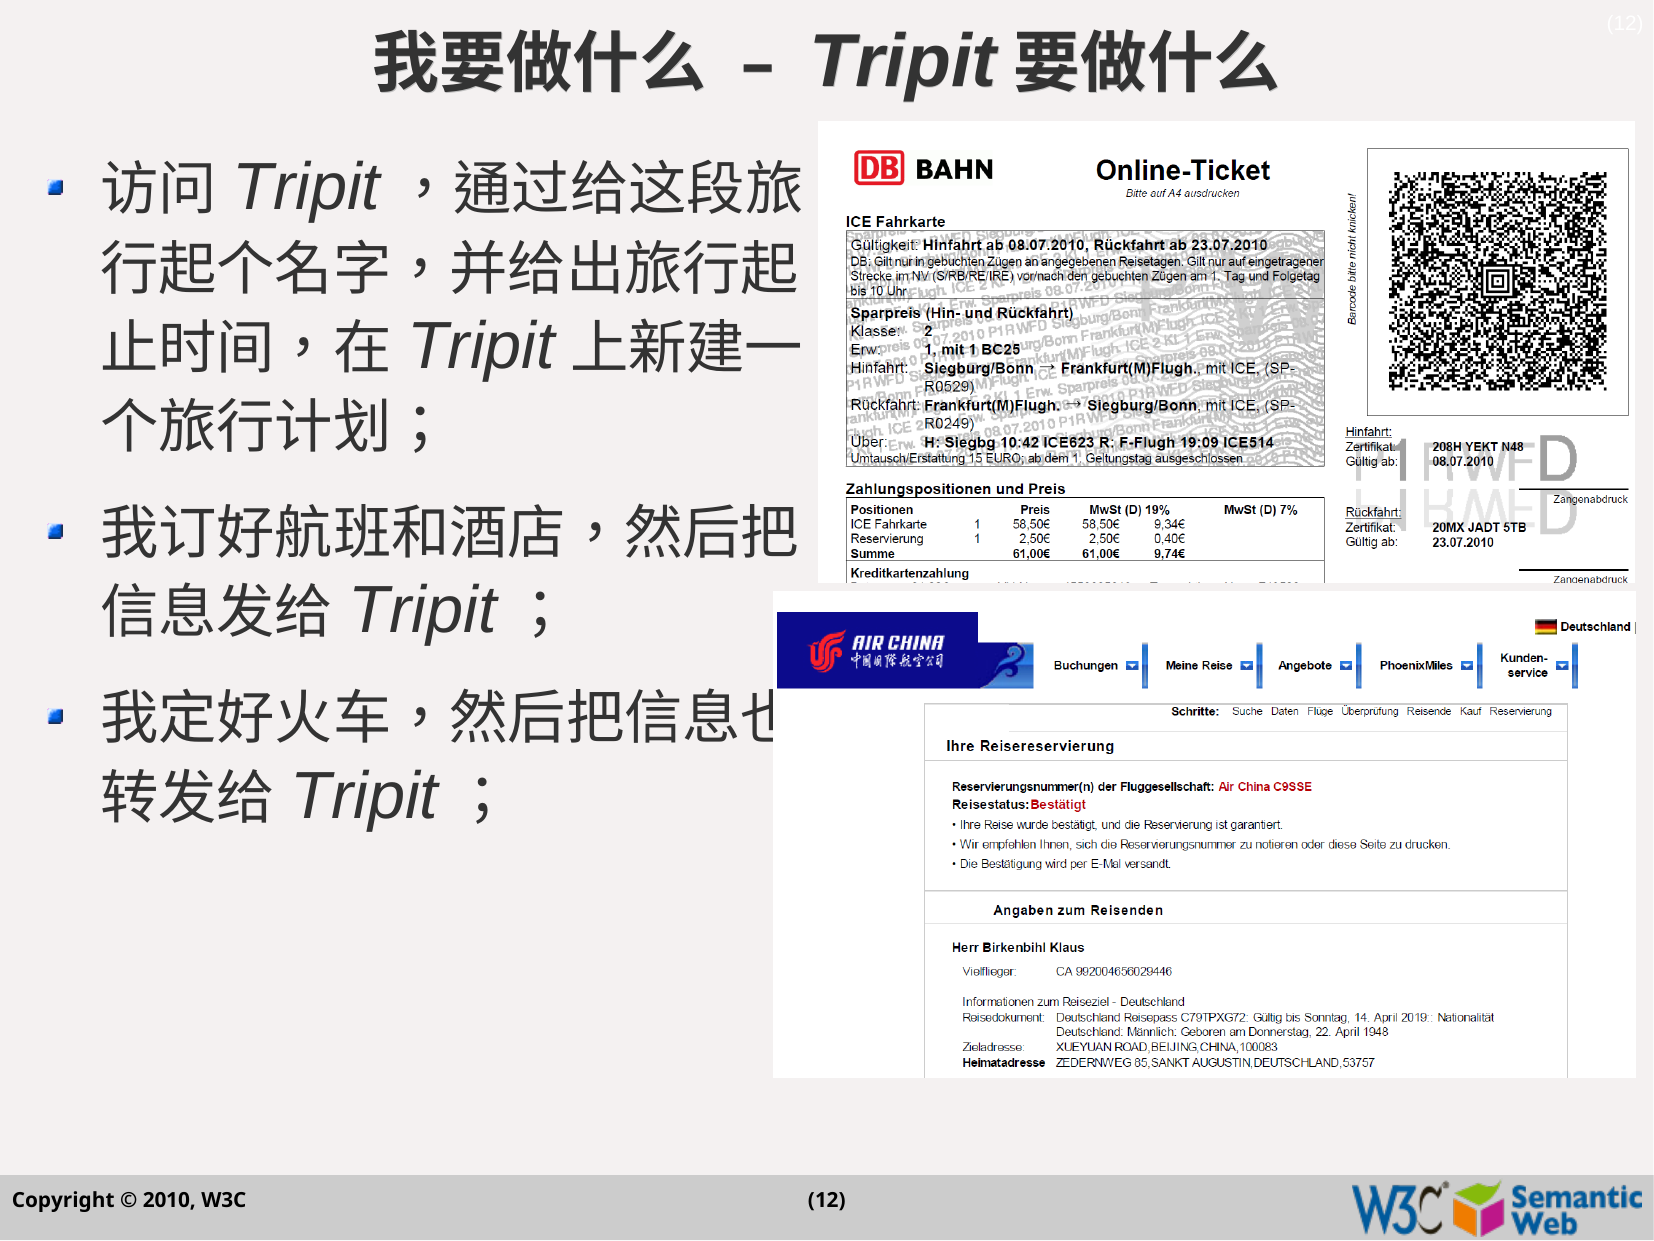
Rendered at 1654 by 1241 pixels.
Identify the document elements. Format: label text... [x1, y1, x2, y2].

picture [818, 121, 1635, 583]
picture [1352, 1178, 1642, 1237]
title 我要做什么 – Tripit要做什么 [0, 0, 1654, 119]
picture [773, 591, 1636, 1078]
list 访问Tripit，通过给这段旅行起个名字，并给出旅行起止时间，在Tripit上新建一个旅行计划； 我订好航班和酒店，然后把信息发给Tripit； 我定好火车，然后把信息也转发给Tripit； [29, 147, 808, 1134]
